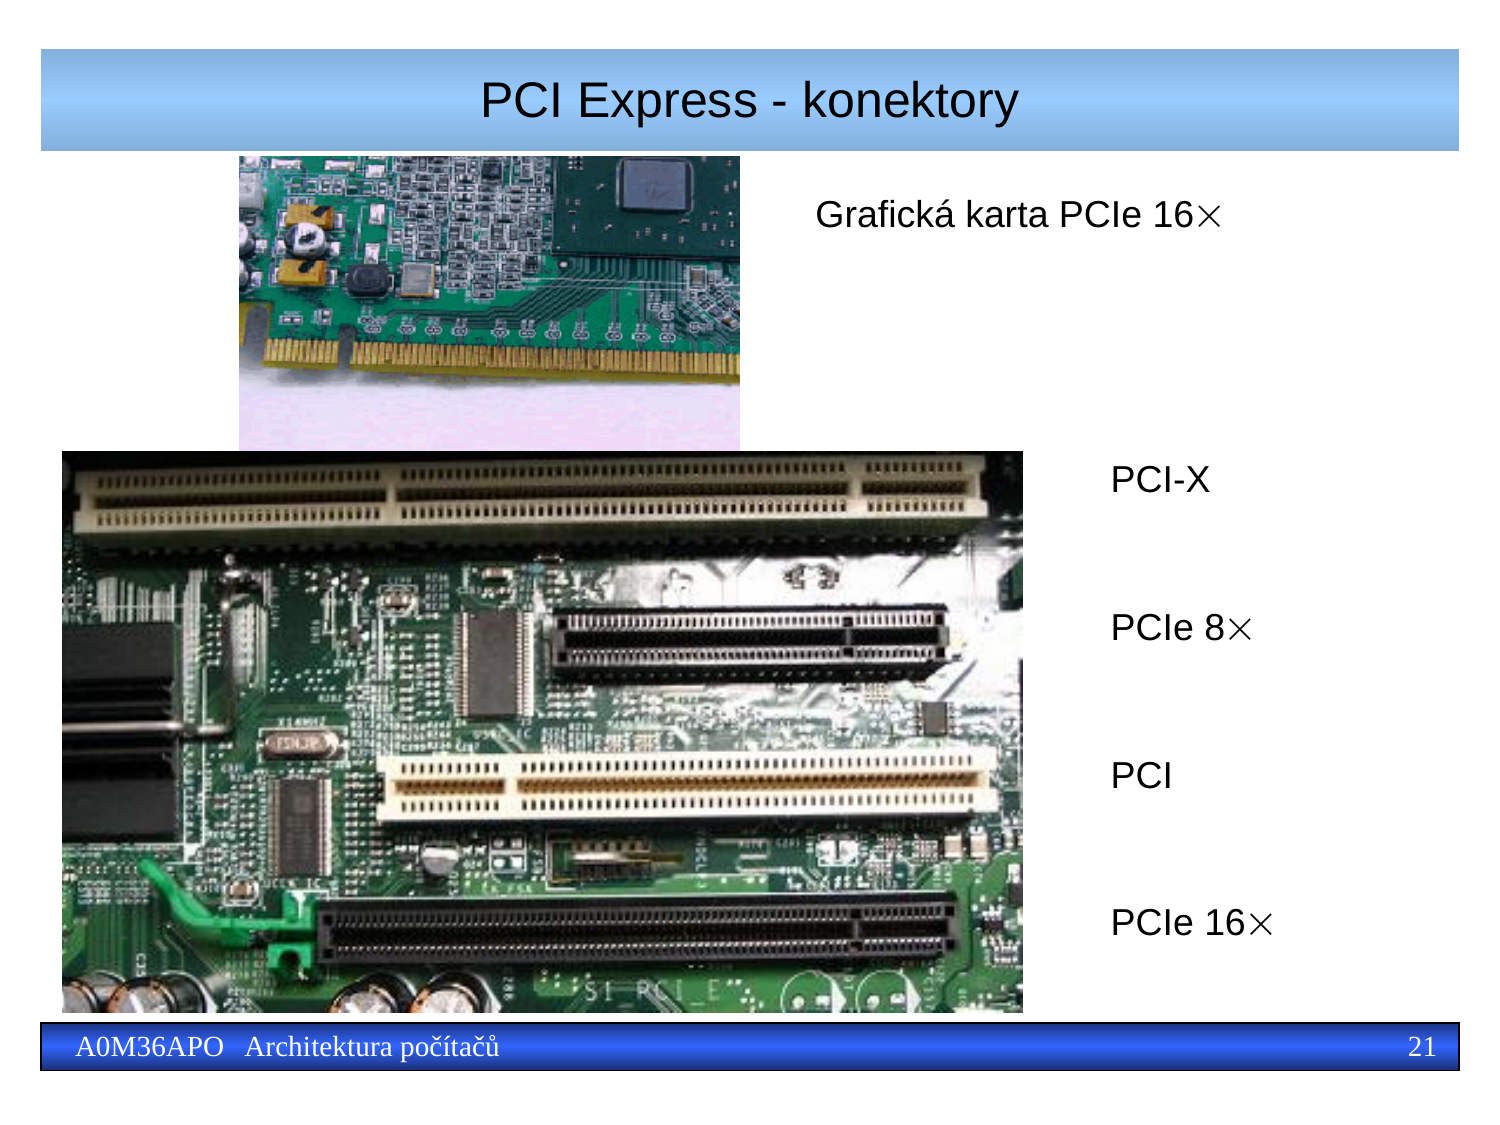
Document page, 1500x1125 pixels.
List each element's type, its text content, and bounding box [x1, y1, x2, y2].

text_box PCIe 8 [1095, 599, 1392, 703]
title PCI Express - konektory [41, 49, 1459, 151]
text_box PCIe 16 [1095, 894, 1392, 998]
text_box PCI-X [1095, 451, 1392, 555]
text_box PCI [1095, 746, 1392, 851]
picture [62, 156, 1023, 1013]
text_box Grafická karta PCIe 16 [800, 185, 1451, 290]
